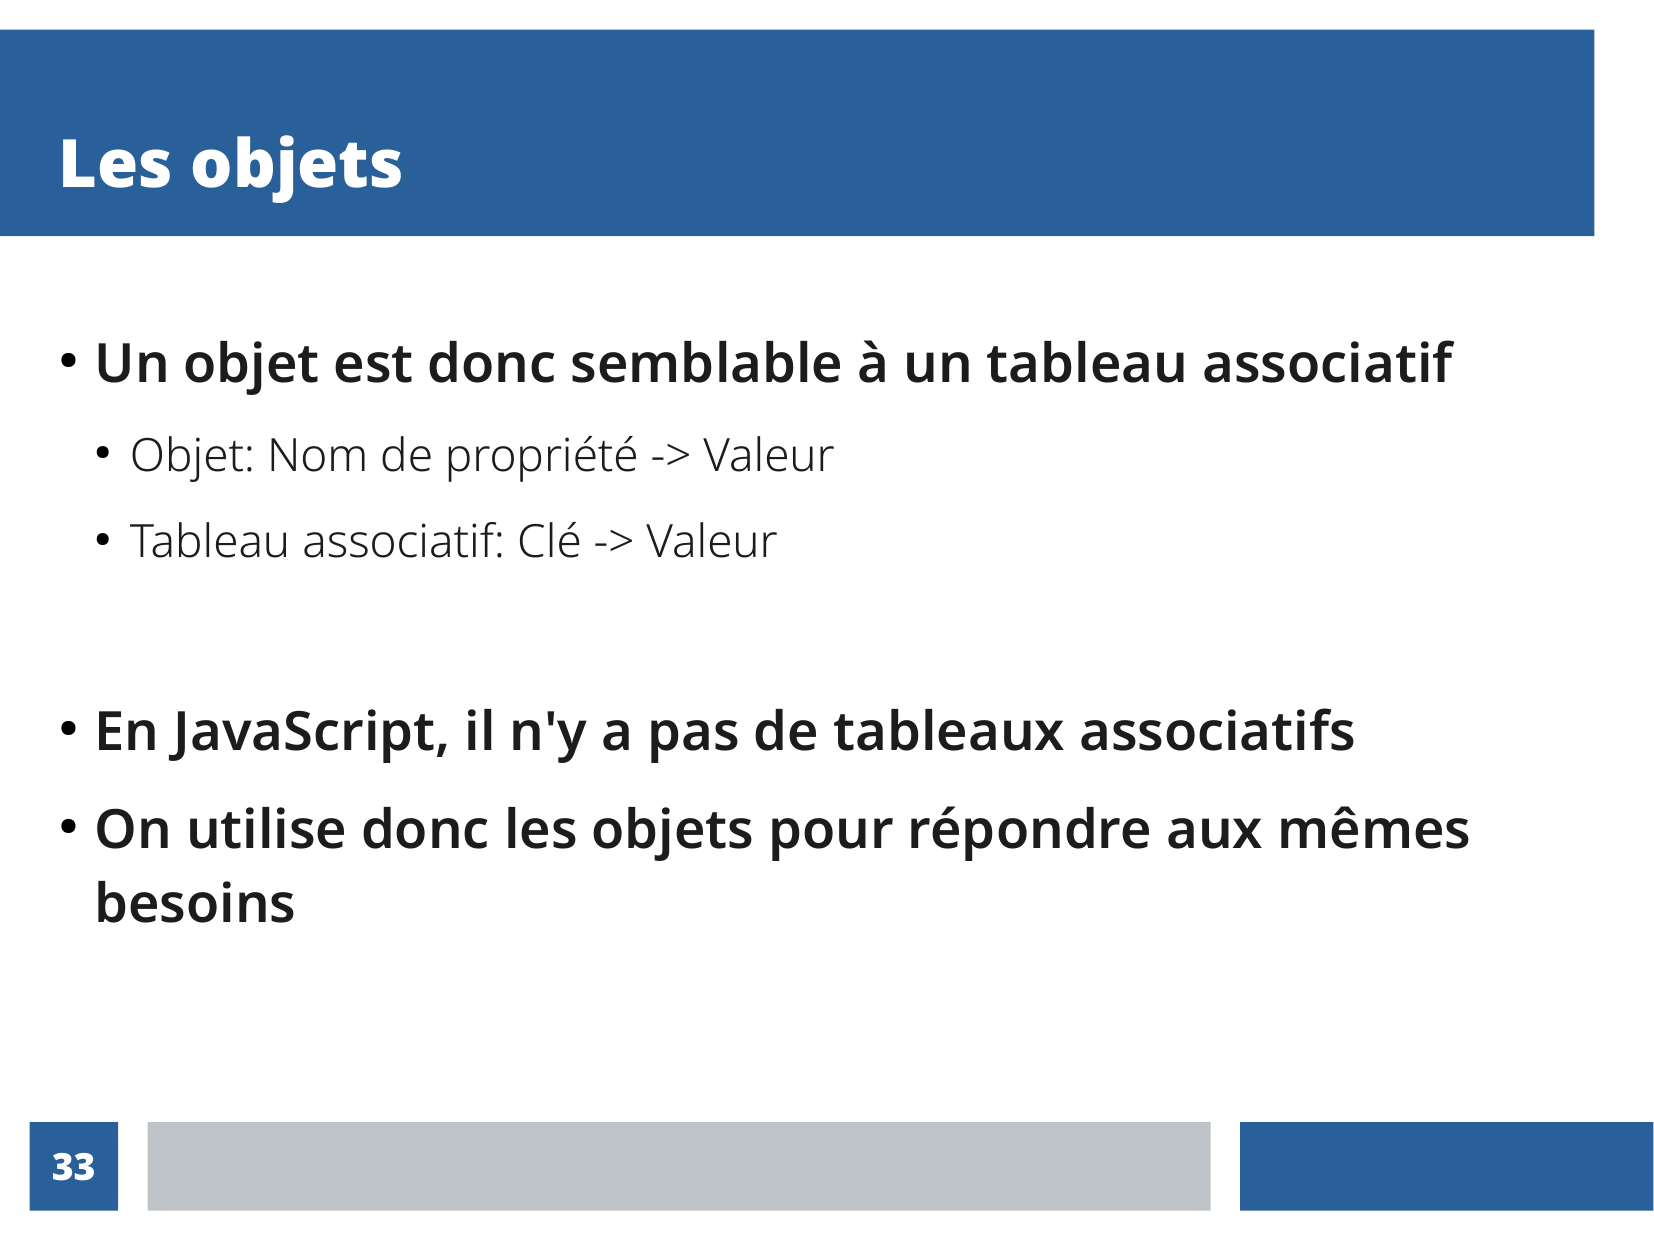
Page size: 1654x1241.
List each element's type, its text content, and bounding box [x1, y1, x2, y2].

title Les objets [59, 59, 1595, 207]
list Un objet est donc semblable à un tableau associatif Objet: Nom de propriété -> Valeur Tableau associatif: Clé -> Valeur En JavaScript, il n'y a pas de tableaux associatifs On utilise donc les objets pour répondre aux mêmes besoins [59, 324, 1565, 1093]
